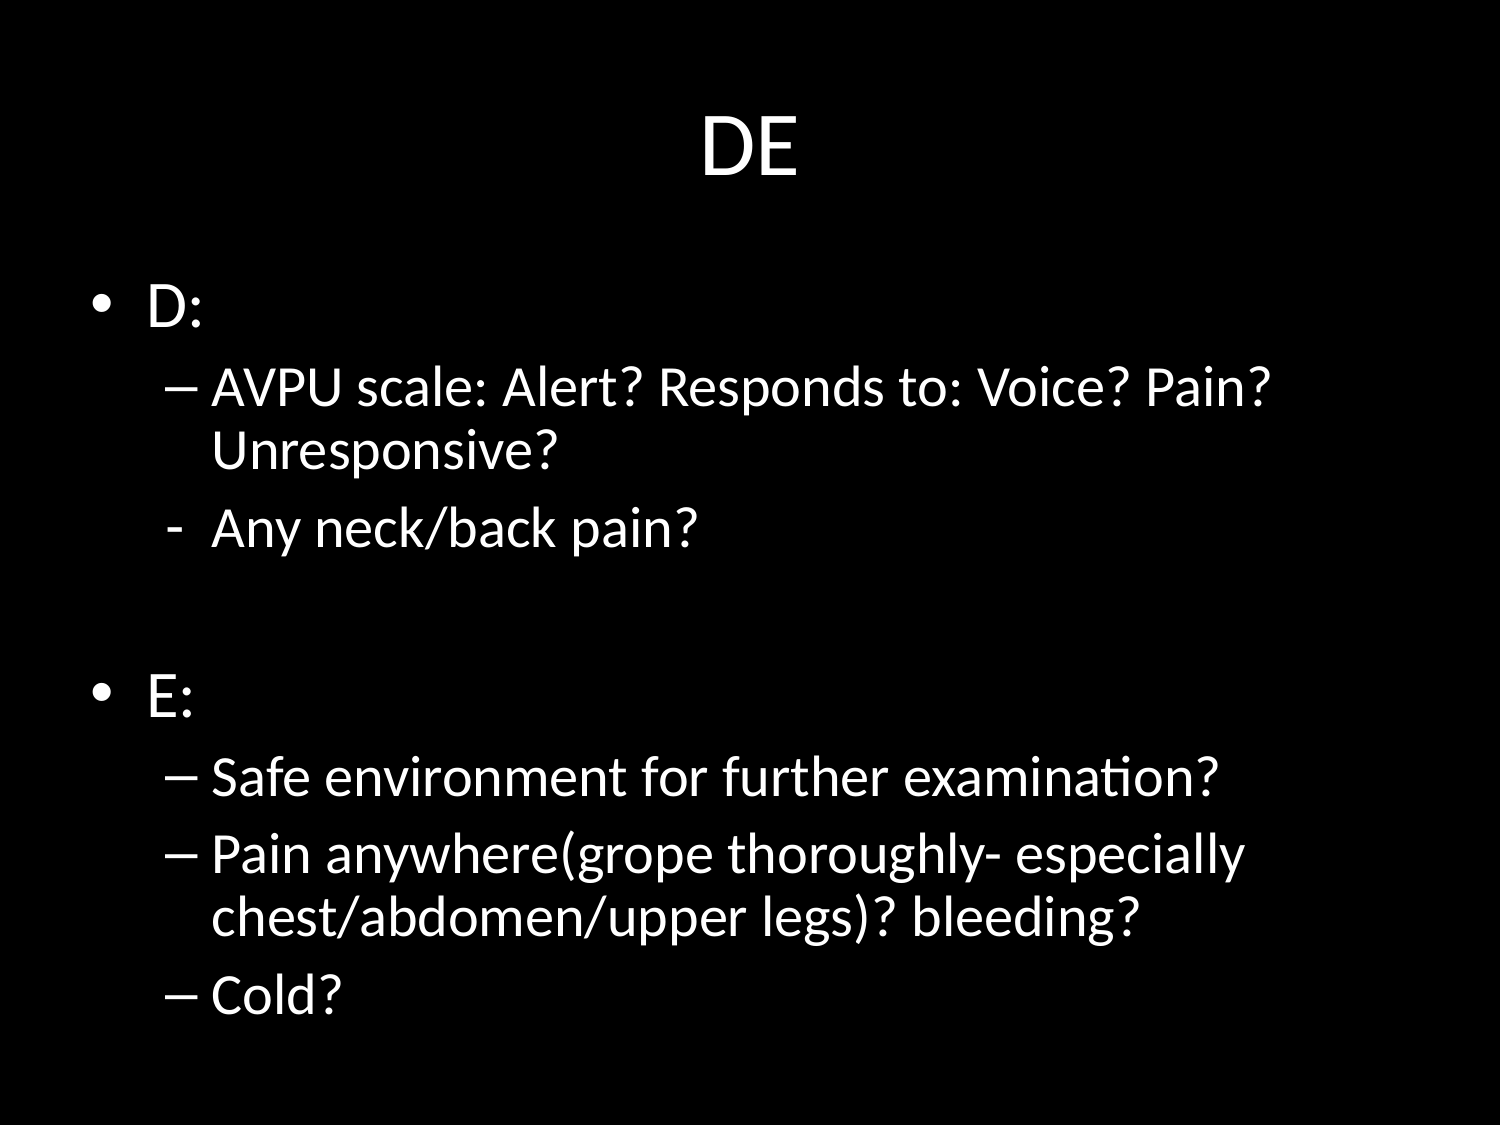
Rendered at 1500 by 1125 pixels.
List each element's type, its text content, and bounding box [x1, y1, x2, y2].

list D: AVPU scale: Alert? Responds to: Voice? Pain? Unresponsive? Any neck/back pain? E: Safe environment for further examination? Pain anywhere(grope thoroughly- especially chest/abdomen/upper legs)? bleeding? Cold? [75, 262, 1425, 1005]
title DE [75, 45, 1425, 233]
